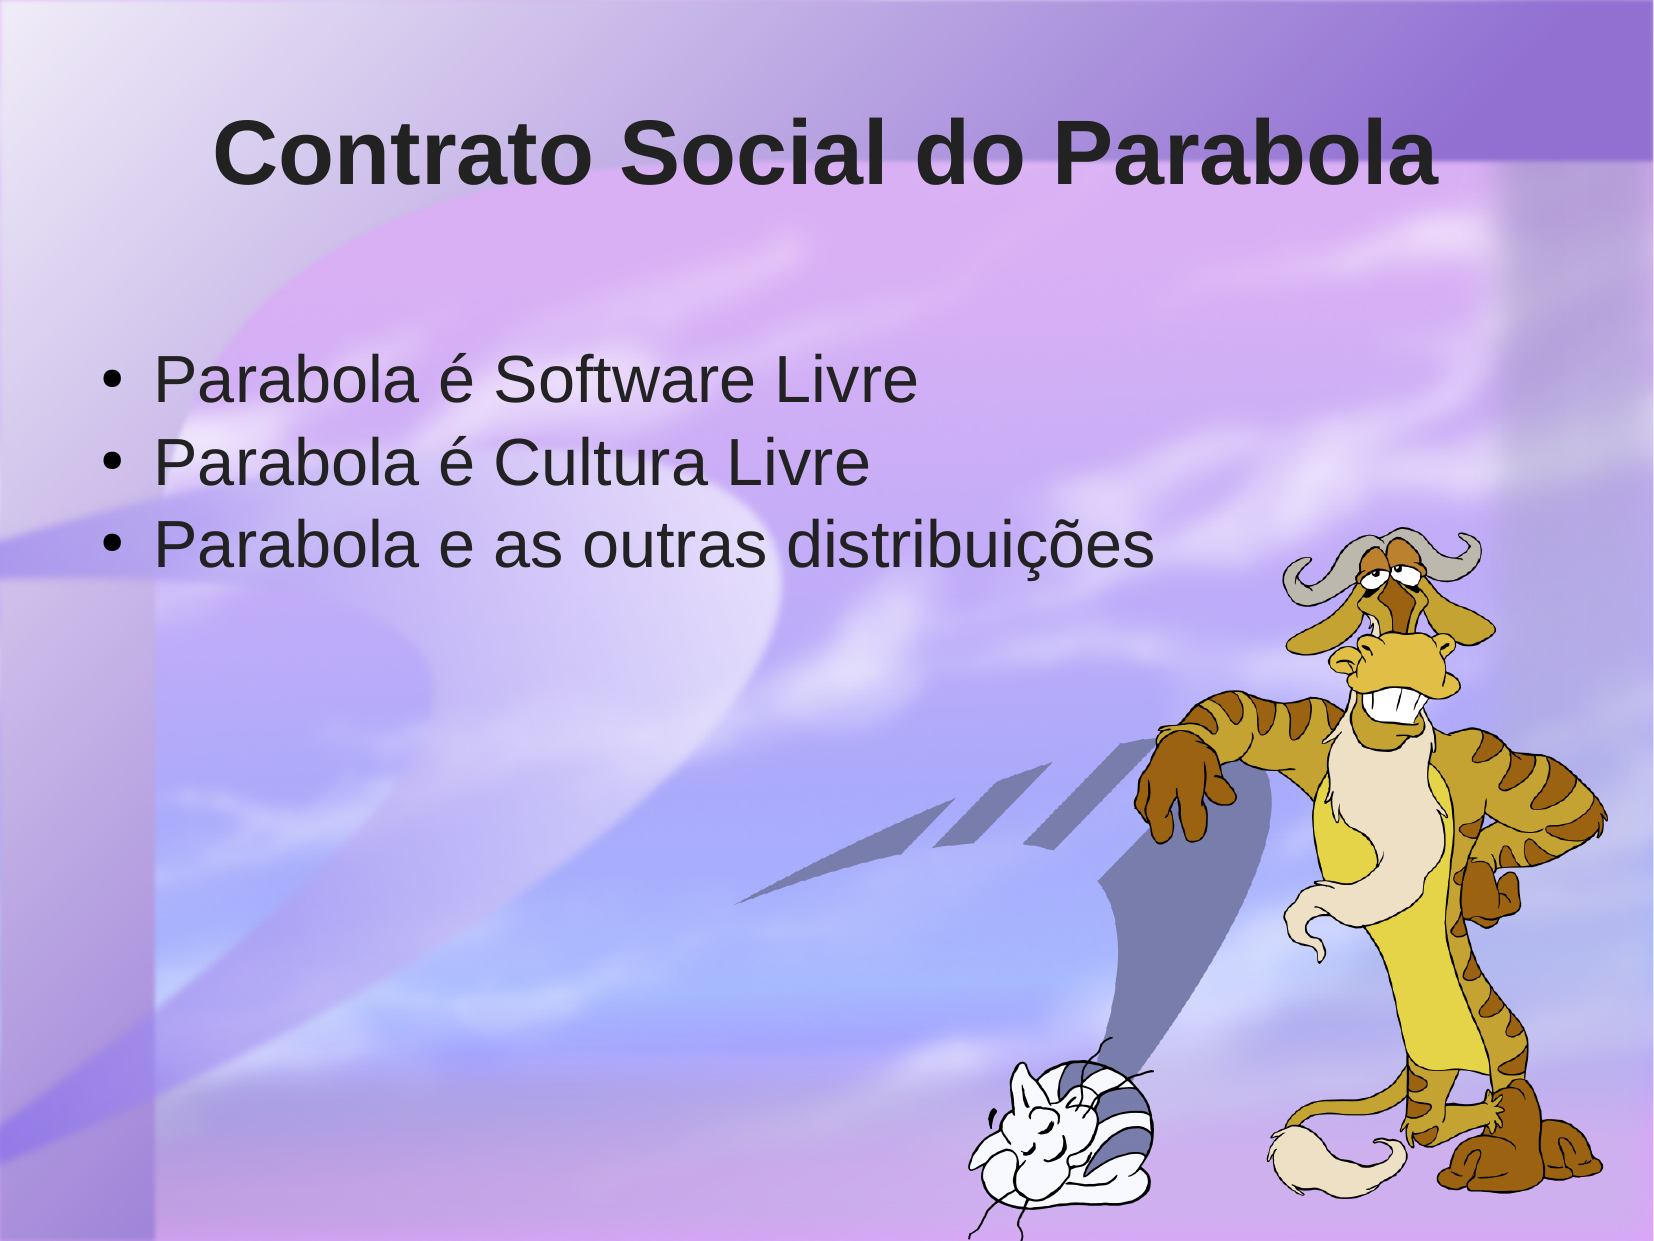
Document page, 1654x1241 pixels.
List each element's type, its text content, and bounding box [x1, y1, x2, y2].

title Contrato Social do Parabola [82, 24, 1571, 282]
picture [0, 0, 1654, 1241]
list Parabola é Software Livre Parabola é Cultura Livre Parabola e as outras distribuições [82, 342, 1276, 615]
